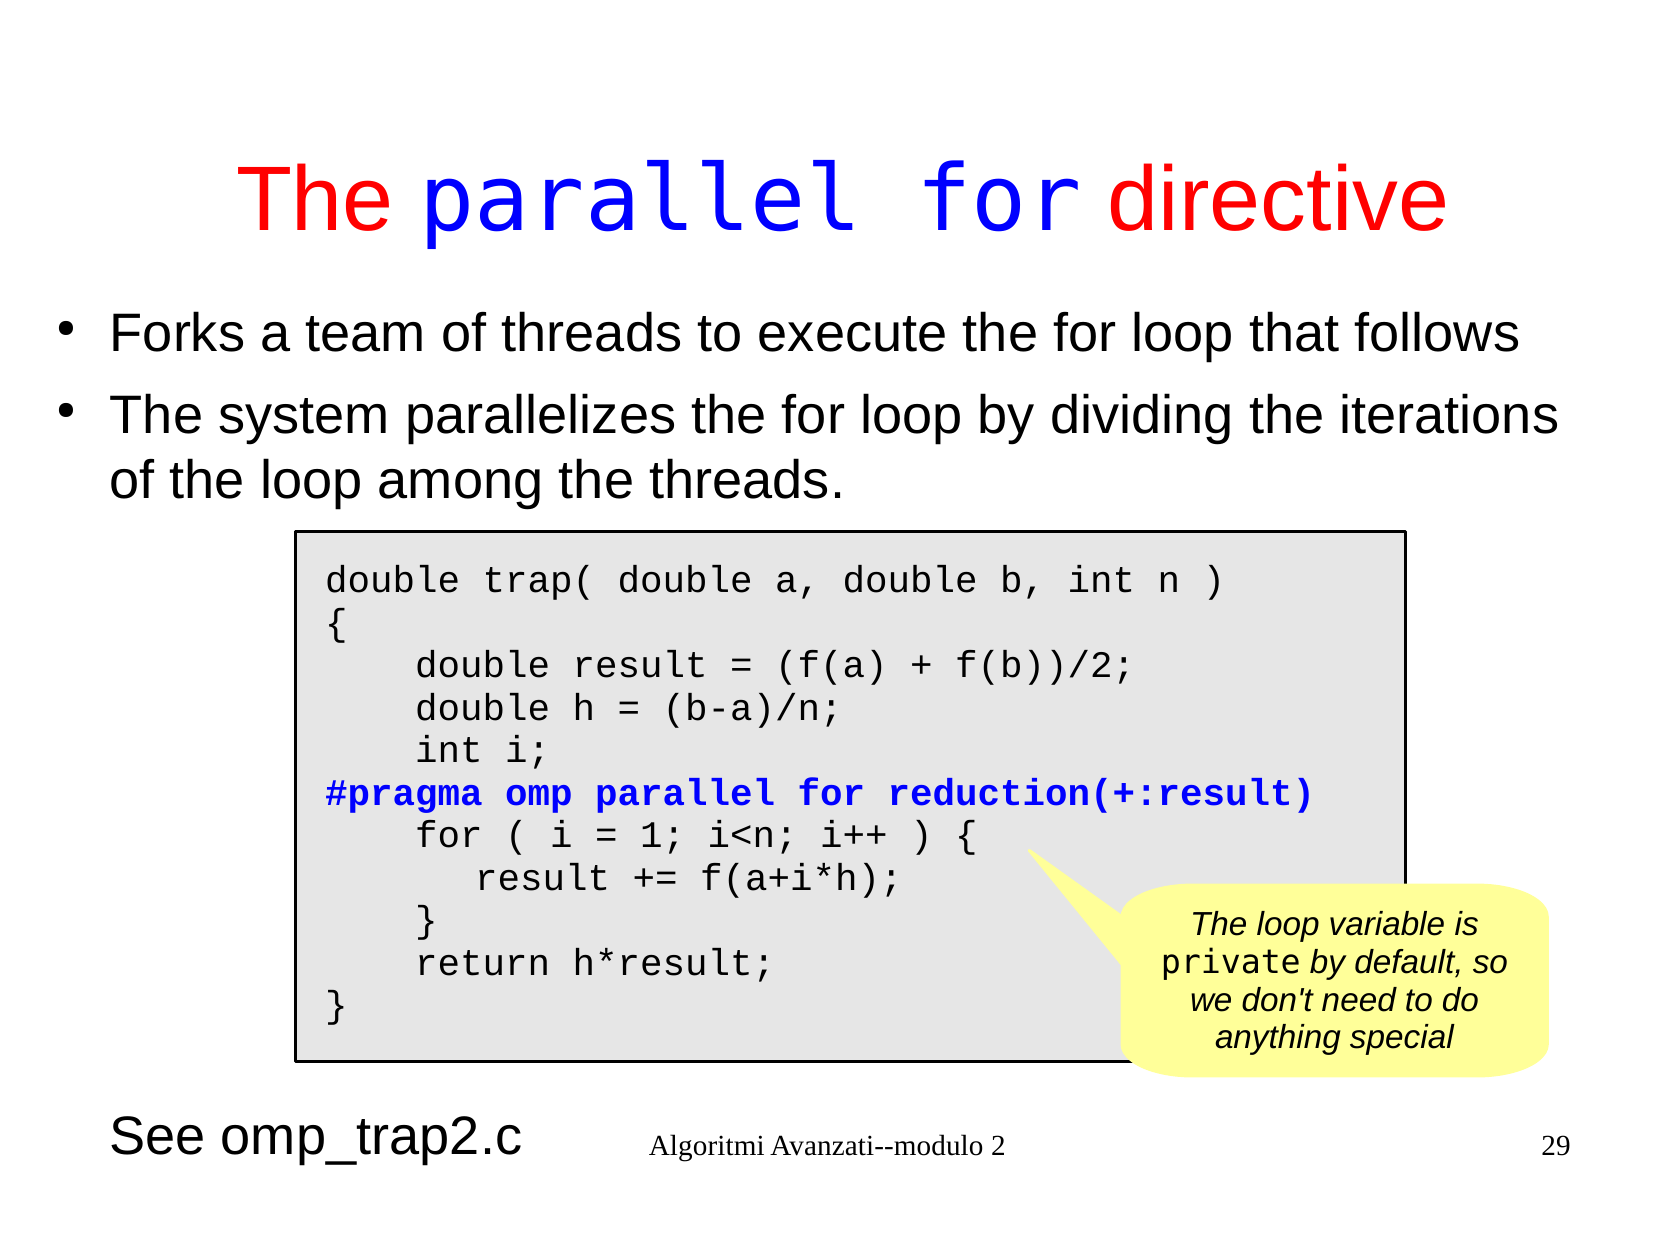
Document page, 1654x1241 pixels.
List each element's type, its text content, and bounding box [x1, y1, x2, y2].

title The parallel for directive [82, 49, 1571, 257]
text_box double trap( double a, double b, int n ) { double result = (f(a) + f(b))/2; double h = (b-a)/n; int i; #pragma omp parallel for reduction(+:result) for ( i = 1; i<n; i++ ) { result += f(a+i*h); } return h*result; } [295, 531, 1406, 1062]
text_box See omp_trap2.c [94, 1098, 591, 1175]
list Forks a team of threads to execute the for loop that follows The system parallelizes the for loop by dividing the iterations of the loop among the threads. [23, 290, 1619, 1109]
text_box The loop variable is private by default, so we don't need to do anything special [1029, 850, 1548, 1076]
